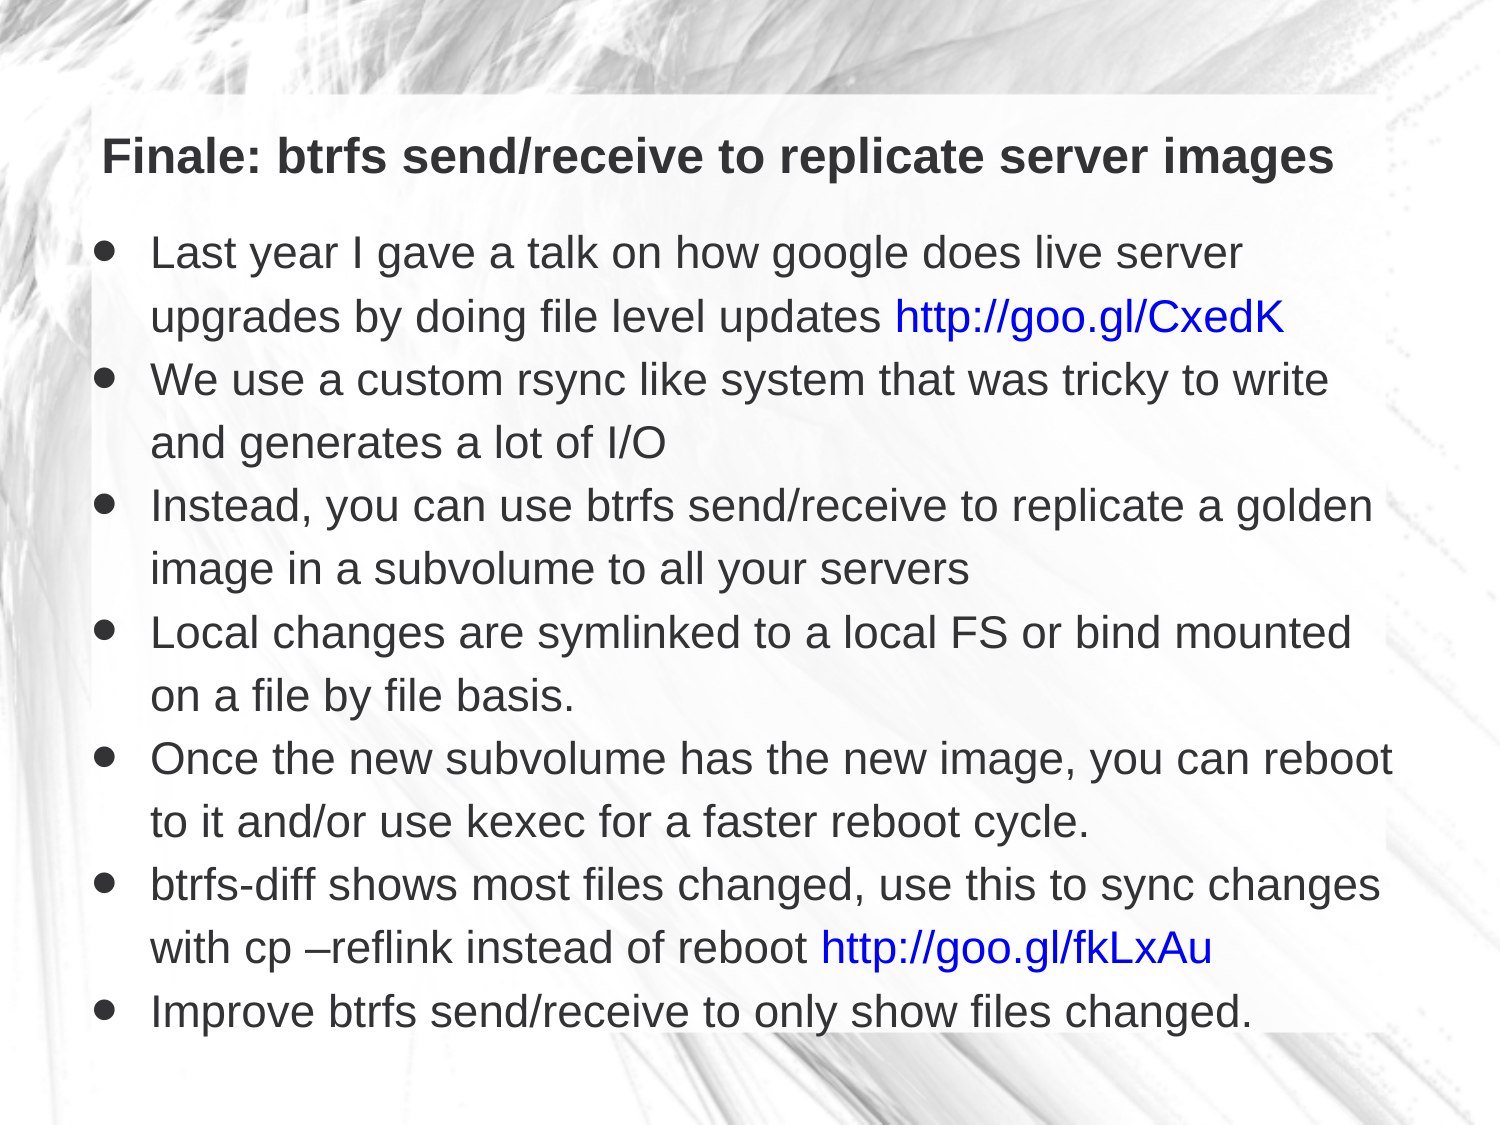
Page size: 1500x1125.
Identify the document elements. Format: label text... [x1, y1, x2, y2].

list Last year I gave a talk on how google does live server upgrades by doing file level updates http://goo.gl/CxedK We use a custom rsync like system that was tricky to write and generates a lot of I/O Instead, you can use btrfs send/receive to replicate a golden image in a subvolume to all your servers Local changes are symlinked to a local FS or bind mounted on a file by file basis. Once the new subvolume has the new image, you can reboot to it and/or use kexec for a faster reboot cycle. btrfs-diff shows most files changed, use this to sync changes with cp –reflink instead of reboot http://goo.gl/fkLxAu Improve btrfs send/receive to only show files changed. [60, 199, 1411, 1050]
picture [0, 0, 1500, 1125]
title Finale: btrfs send/receive to replicate server images [61, 108, 1412, 205]
